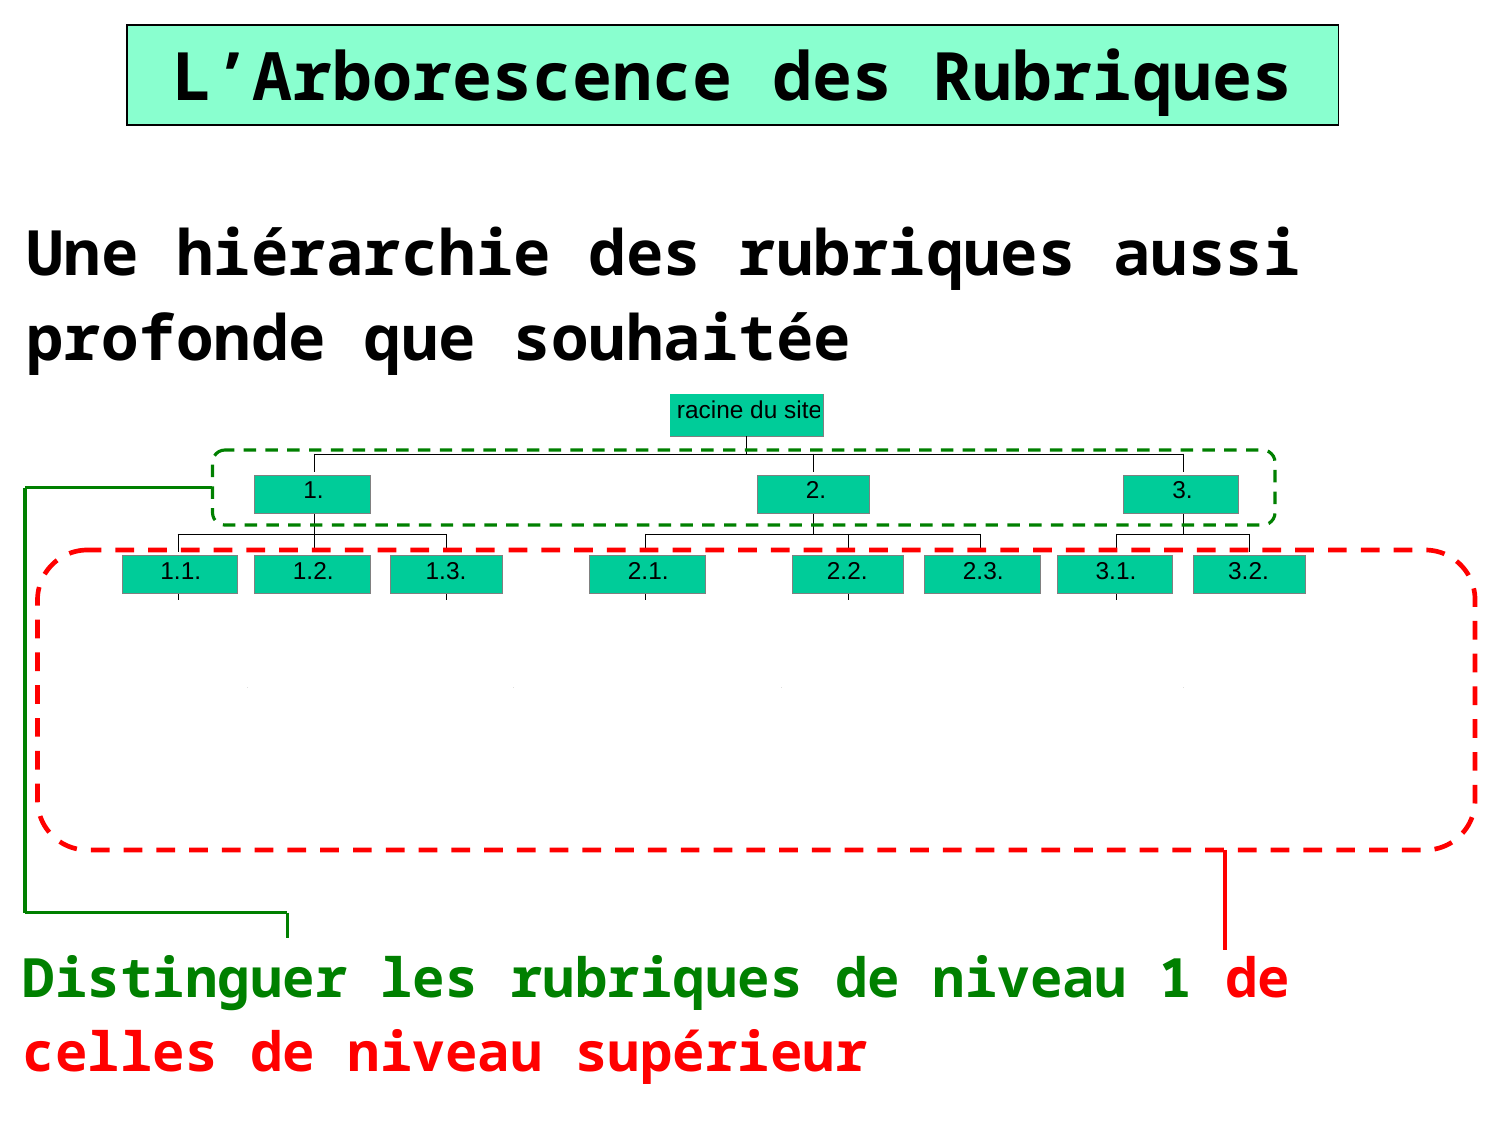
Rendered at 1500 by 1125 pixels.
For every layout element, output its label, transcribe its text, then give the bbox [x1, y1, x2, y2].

text_box L’Arborescence des Rubriques [126, 24, 1339, 126]
text_box Une hiérarchie des rubriques aussi profonde que souhaitée [11, 201, 1500, 387]
chart [52, 390, 1448, 600]
text_box Distinguer les rubriques de niveau 1 de celles de niveau supérieur [8, 932, 1500, 1096]
text_box [34, 600, 1454, 863]
